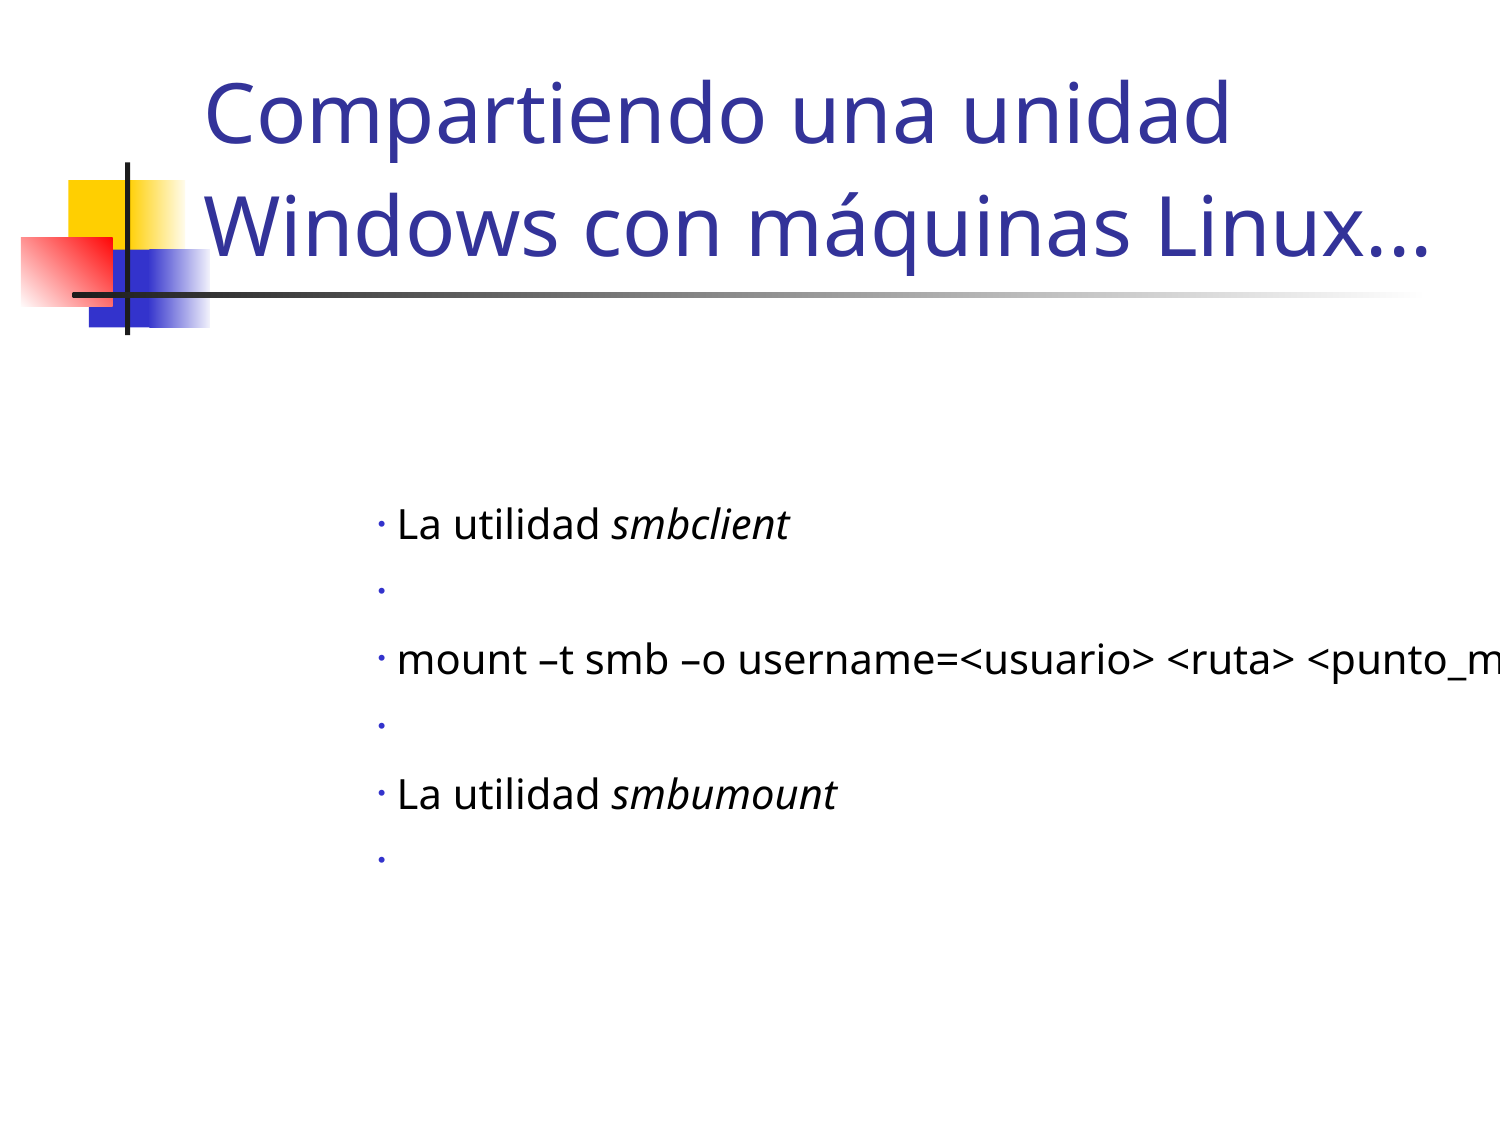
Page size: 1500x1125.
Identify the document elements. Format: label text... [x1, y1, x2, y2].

title Compartiendo una unidad Windows con máquinas Linux... [188, 73, 1468, 289]
text_box La utilidad smbclient mount –t smb –o username=<usuario> <ruta> <punto_montaje> La utilidad smbumount [362, 487, 1413, 951]
